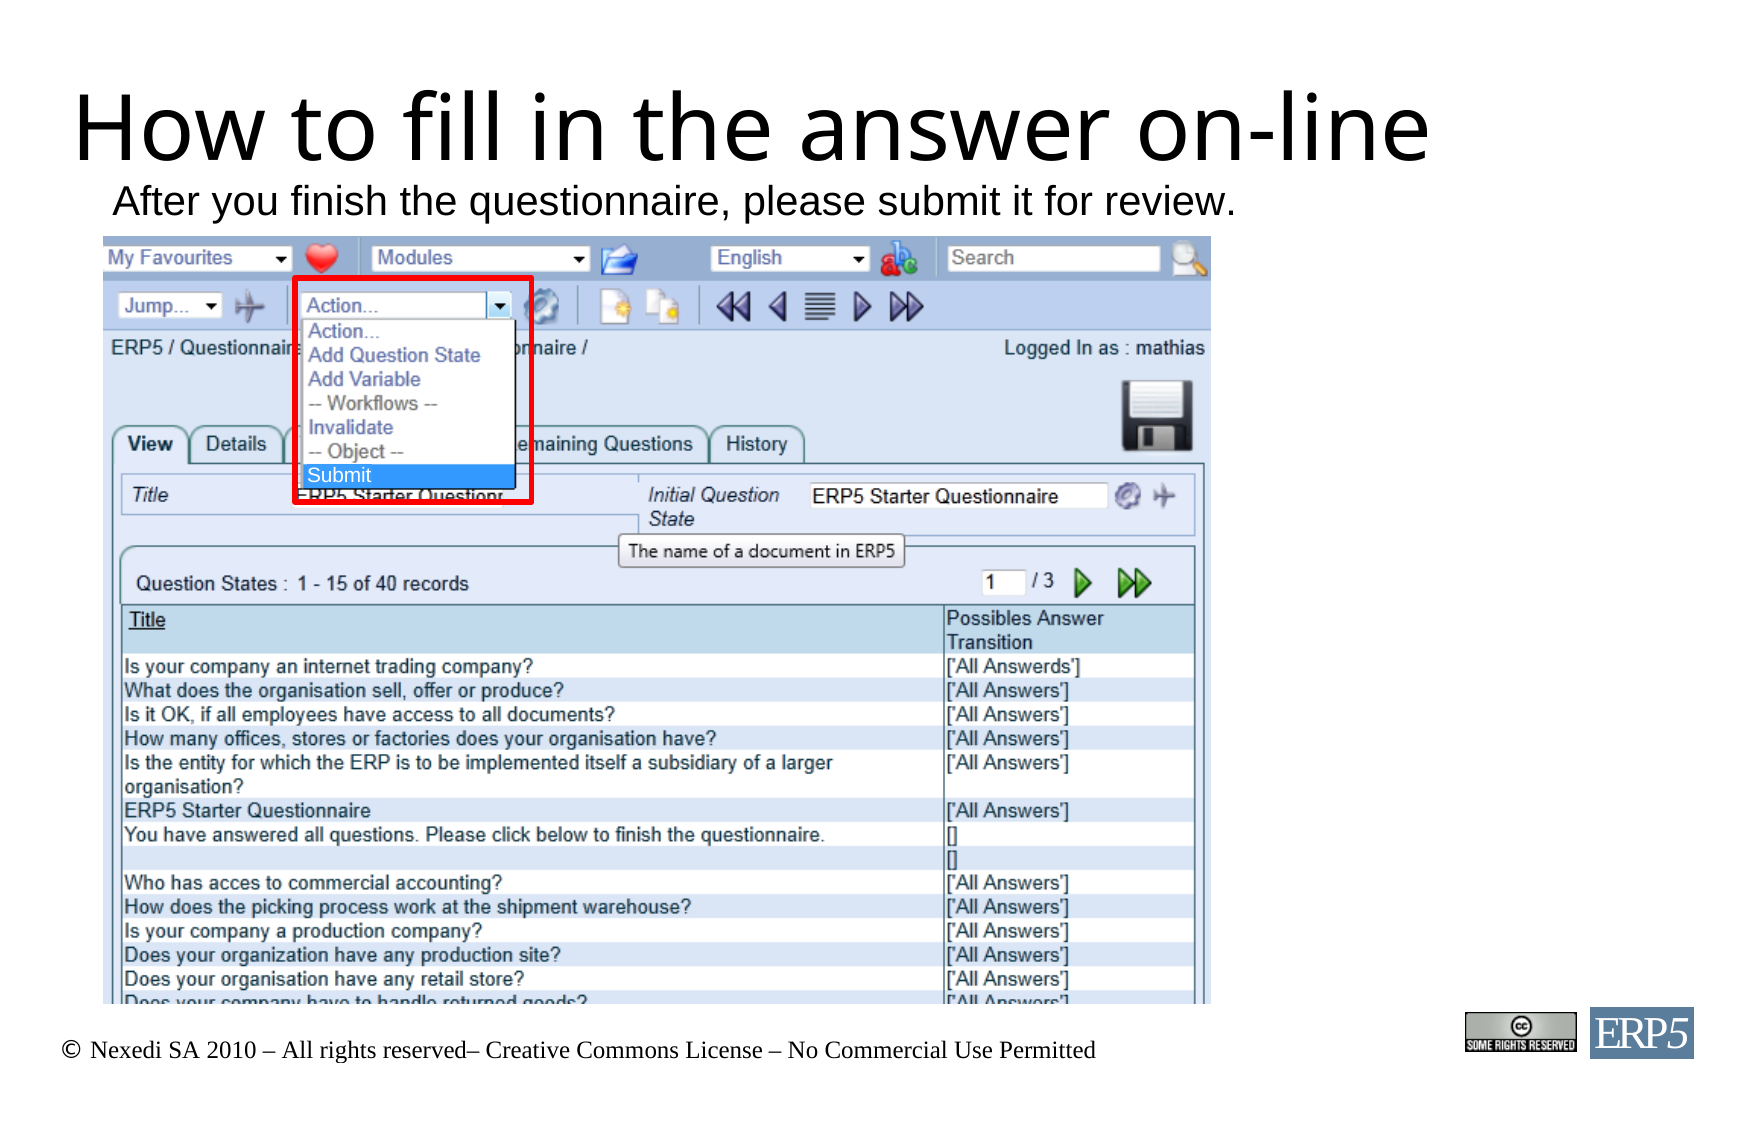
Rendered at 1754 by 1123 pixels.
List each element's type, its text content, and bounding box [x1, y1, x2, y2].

text_box After you finish the questionnaire, please submit it for review. [112, 177, 1565, 225]
picture [1465, 1012, 1577, 1052]
title How to fill in the answer on-line [71, 63, 1707, 187]
picture [103, 236, 1211, 1004]
text_box Submit [307, 464, 372, 488]
